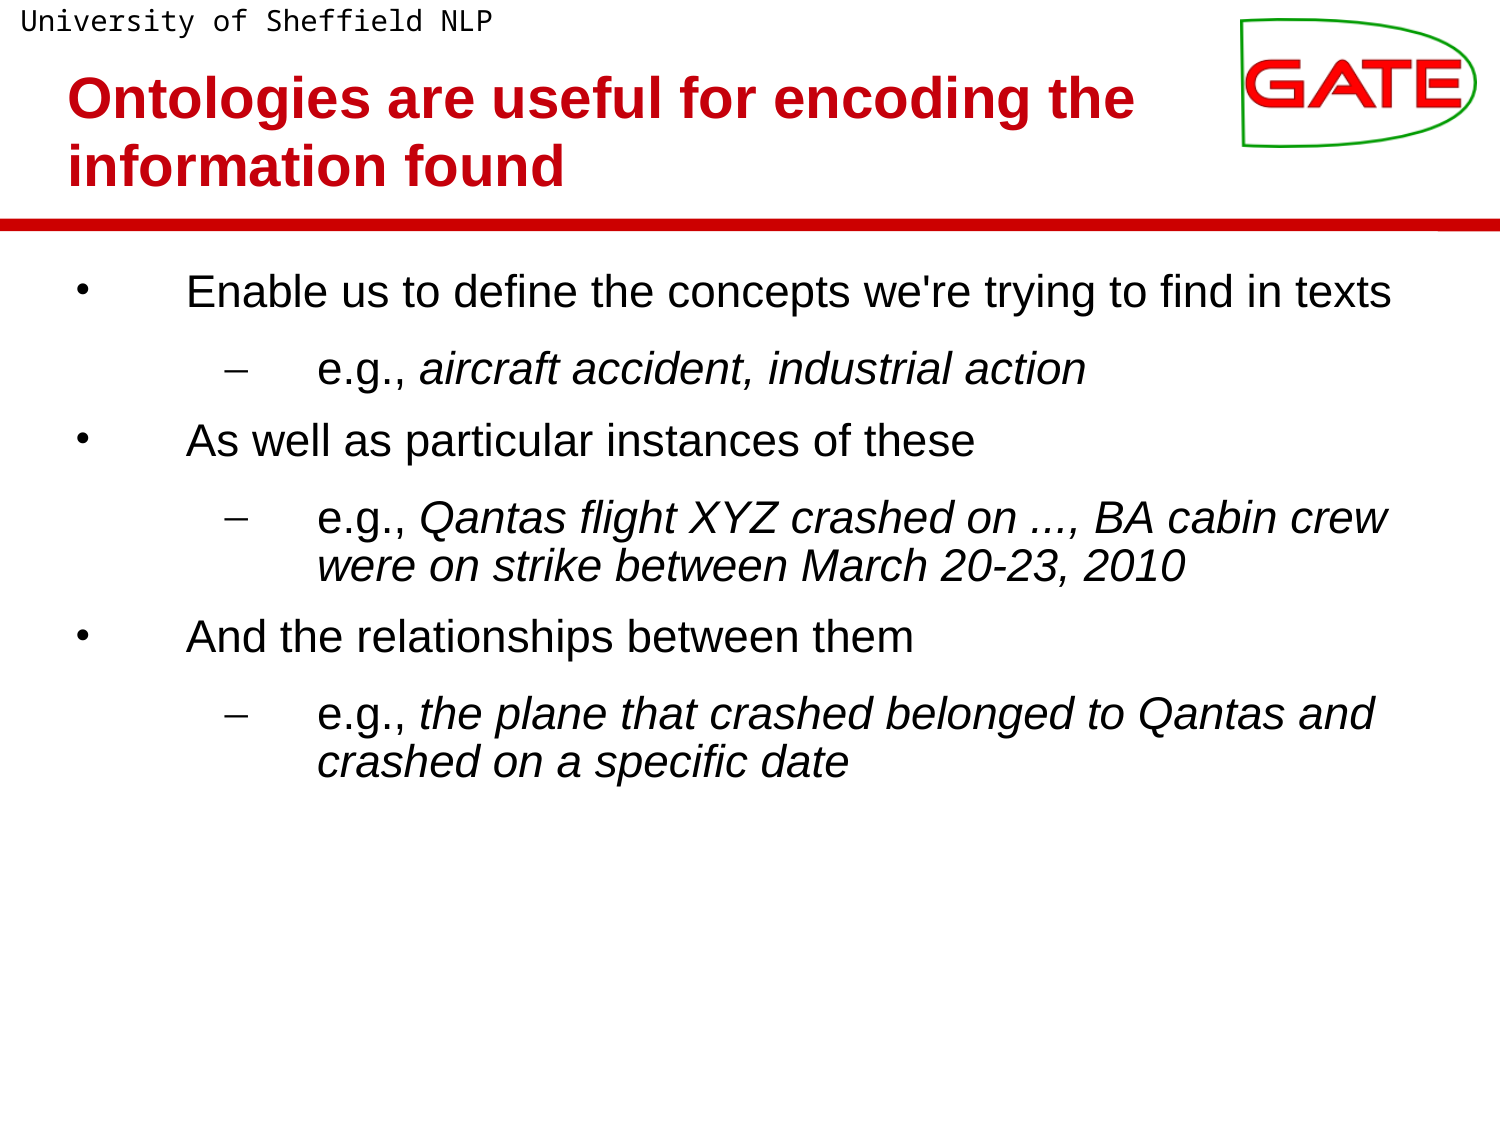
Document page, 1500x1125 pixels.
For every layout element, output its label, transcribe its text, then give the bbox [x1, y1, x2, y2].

title Ontologies are useful for encoding the information found [67, 57, 1418, 207]
picture [1240, 18, 1477, 148]
text_box Enable us to define the concepts we're trying to find in texts e.g., aircraft accident, industrial action As well as particular instances of these e.g., Qantas flight XYZ crashed on ..., BA cabin crew were on strike between March 20-23, 2010 And the relationships between them e.g., the plane that crashed belonged to Qantas and crashed on a specific date [74, 263, 1425, 1006]
